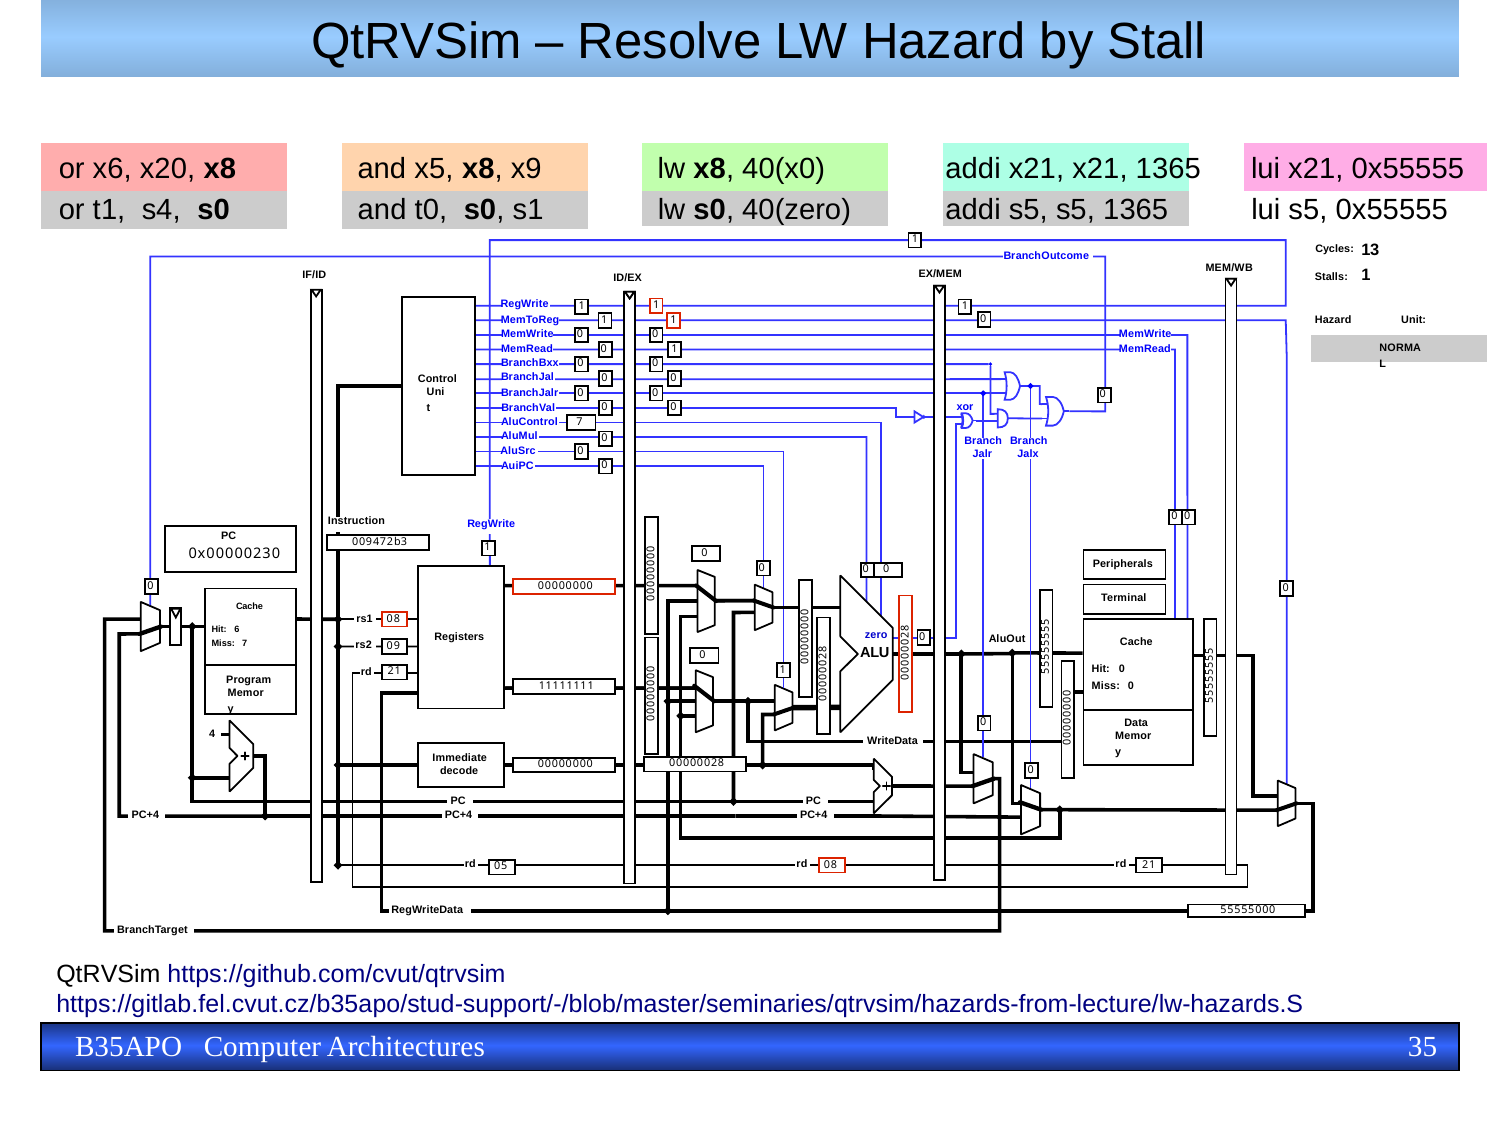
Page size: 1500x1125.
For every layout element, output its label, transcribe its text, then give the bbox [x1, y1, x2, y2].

text_box QtRVSim https://github.com/cvut/qtrvsim https://gitlab.fel.cvut.cz/b35apo/stud-support/-/blob/master/seminaries/qtrvsim/hazards-from-lecture/lw-hazards.S [41, 950, 1463, 1026]
chart [30, 78, 1487, 969]
title QtRVSim – Resolve LW Hazard by Stall [41, 0, 1459, 77]
